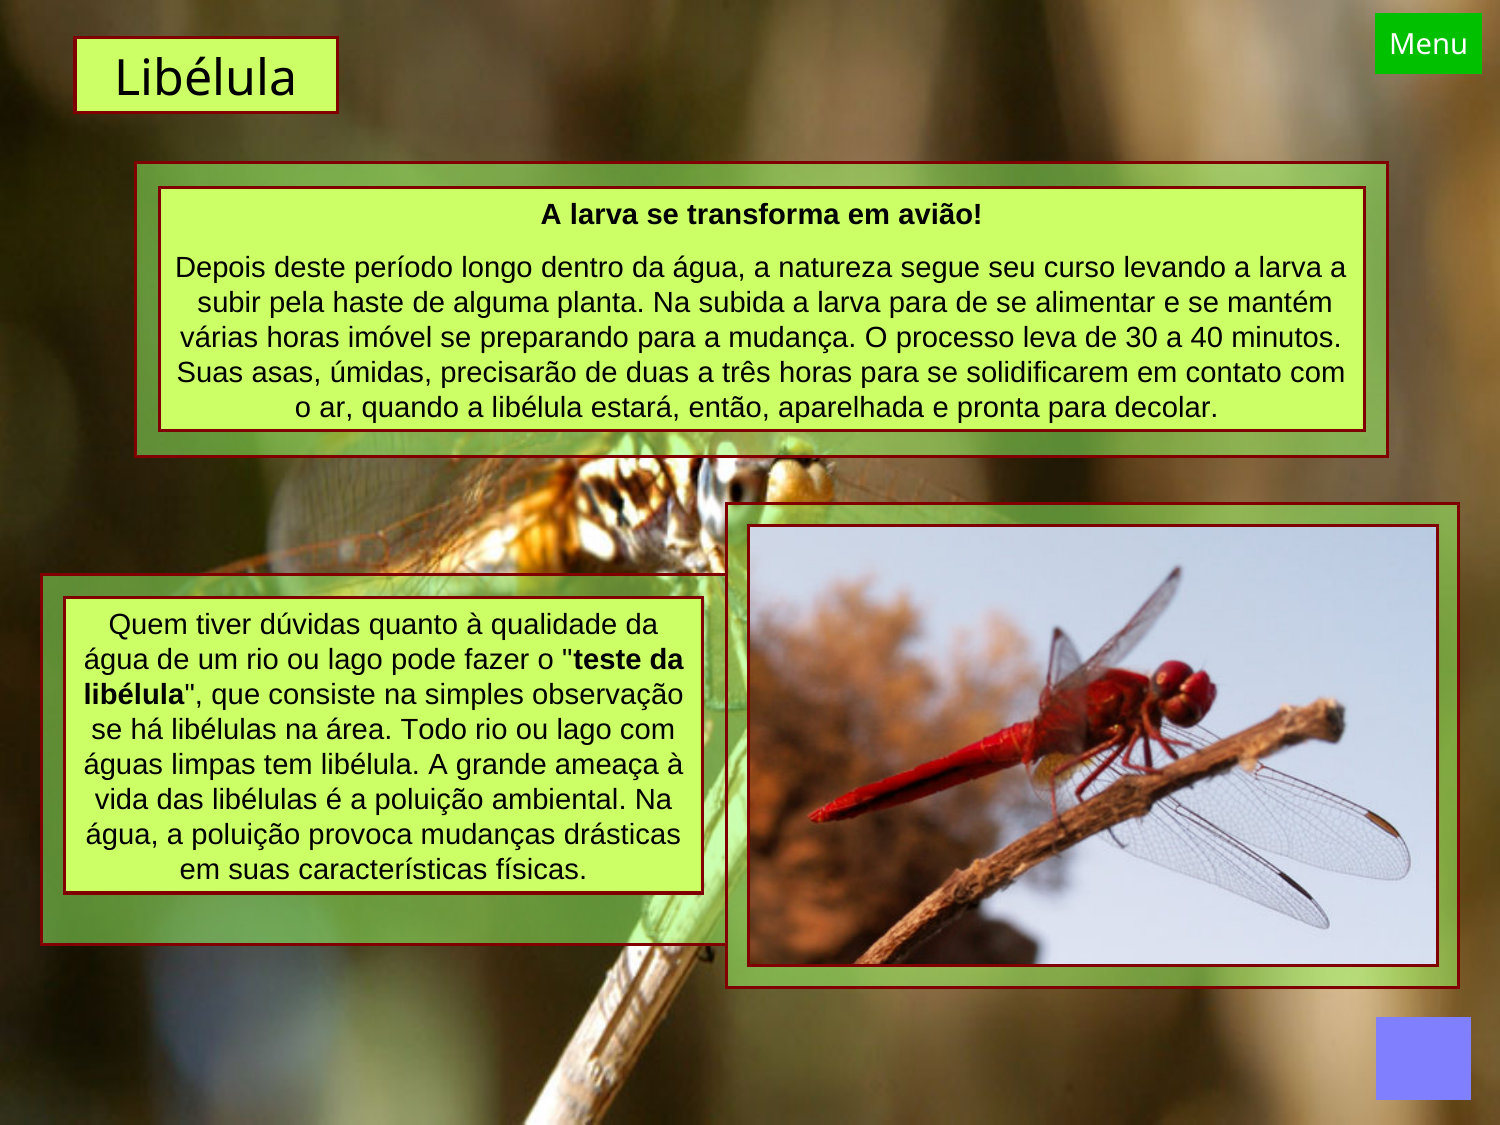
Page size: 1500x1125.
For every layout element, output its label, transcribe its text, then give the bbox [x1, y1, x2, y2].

text_box [41, 503, 1459, 988]
text_box Libélula [74, 37, 338, 113]
text_box A larva se transforma em avião! Depois deste período longo dentro da água, a natureza segue seu curso levando a larva a subir pela haste de alguma planta. Na subida a larva para de se alimentar e se mantém várias horas imóvel se preparando para a mudança. O processo leva de 30 a 40 minutos. Suas asas, úmidas, precisarão de duas a três horas para se solidificarem em contato com o ar, quando a libélula estará, então, aparelhada e pronta para decolar. [159, 187, 1365, 431]
text_box Quem tiver dúvidas quanto à qualidade da água de um rio ou lago pode fazer o "teste da libélula", que consiste na simples observação se há libélulas na área. Todo rio ou lago com águas limpas tem libélula. A grande ameaça à vida das libélulas é a poluição ambiental. Na água, a poluição provoca mudanças drásticas em suas características físicas. [64, 597, 703, 894]
picture [0, 0, 1500, 1125]
text_box [135, 162, 1388, 457]
